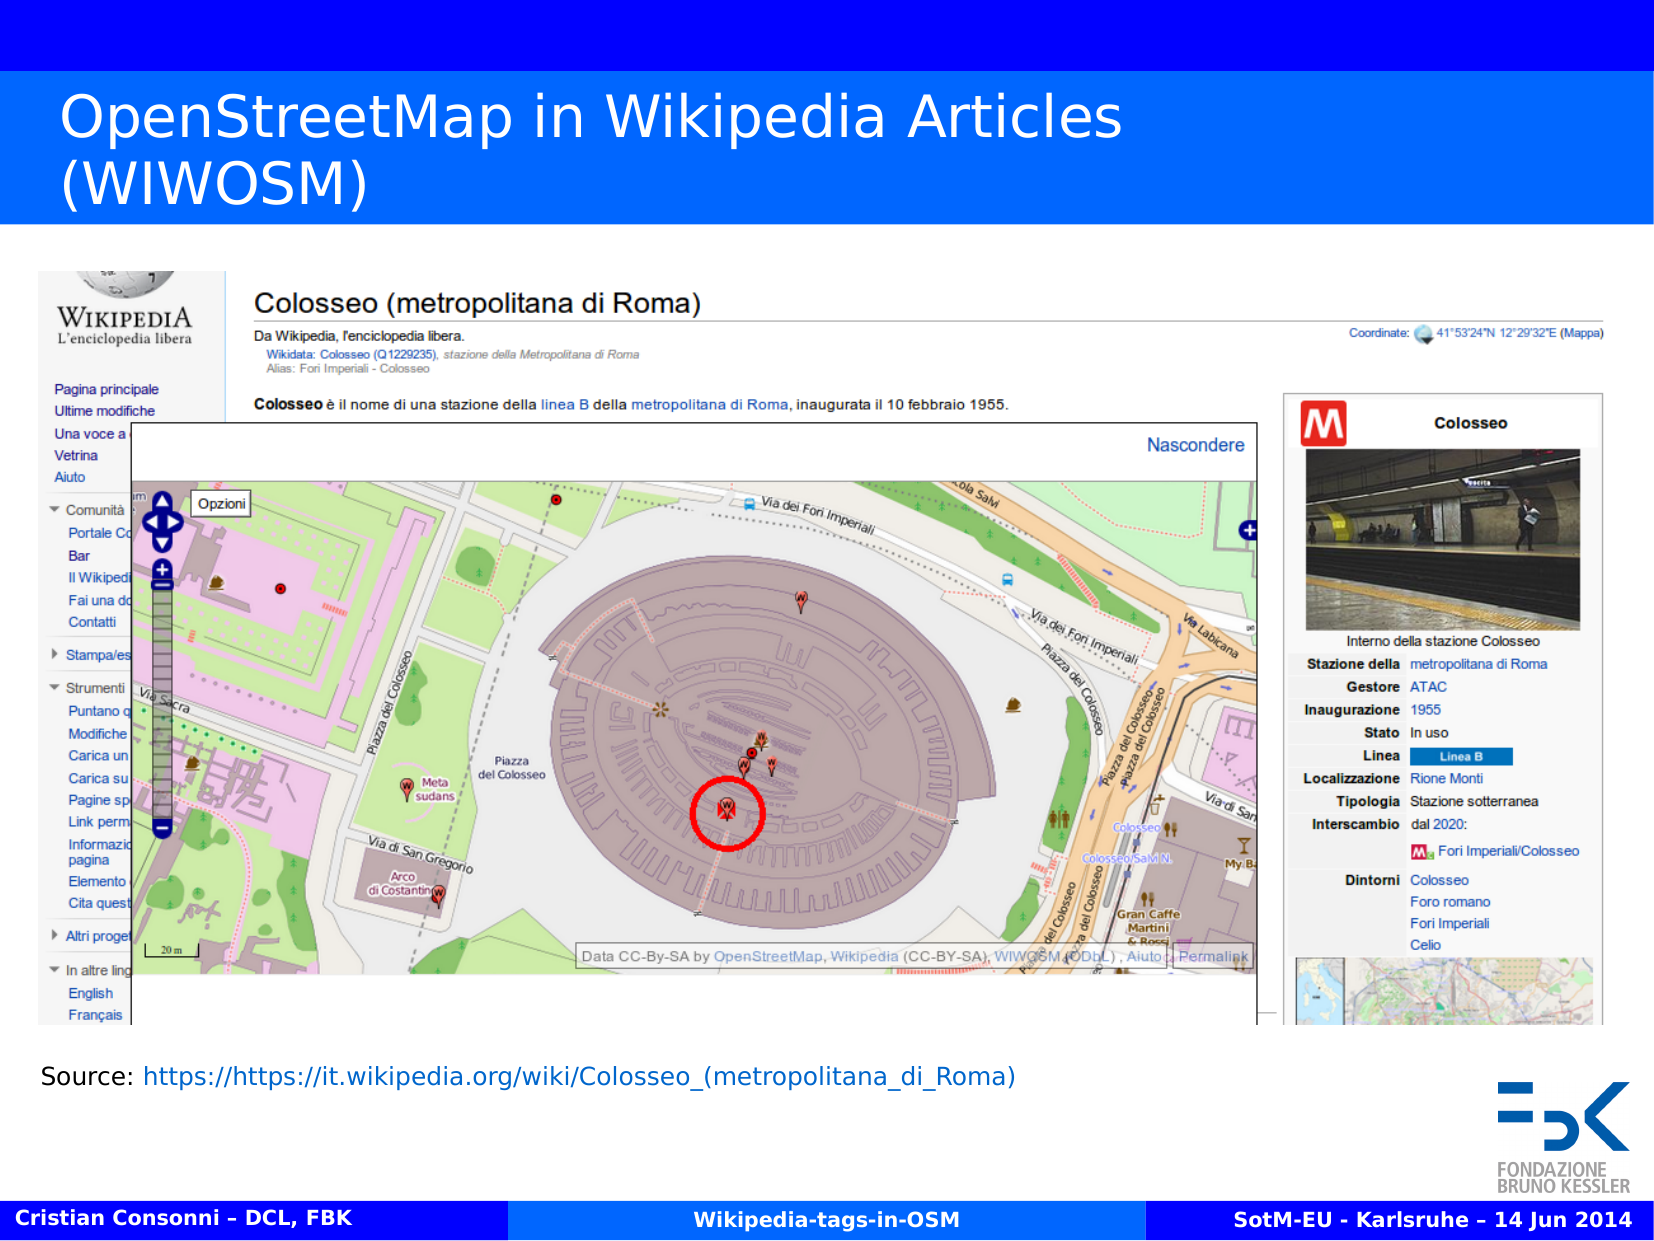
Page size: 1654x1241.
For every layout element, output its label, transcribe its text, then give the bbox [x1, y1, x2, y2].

title OpenStreetMap in Wikipedia Articles (WIWOSM) [59, 82, 1548, 219]
picture [38, 271, 1630, 1025]
picture [1498, 1082, 1630, 1193]
text_box Source: https://https://it.wikipedia.org/wiki/Colosseo_(metropolitana_di_Roma) [25, 1054, 1040, 1099]
